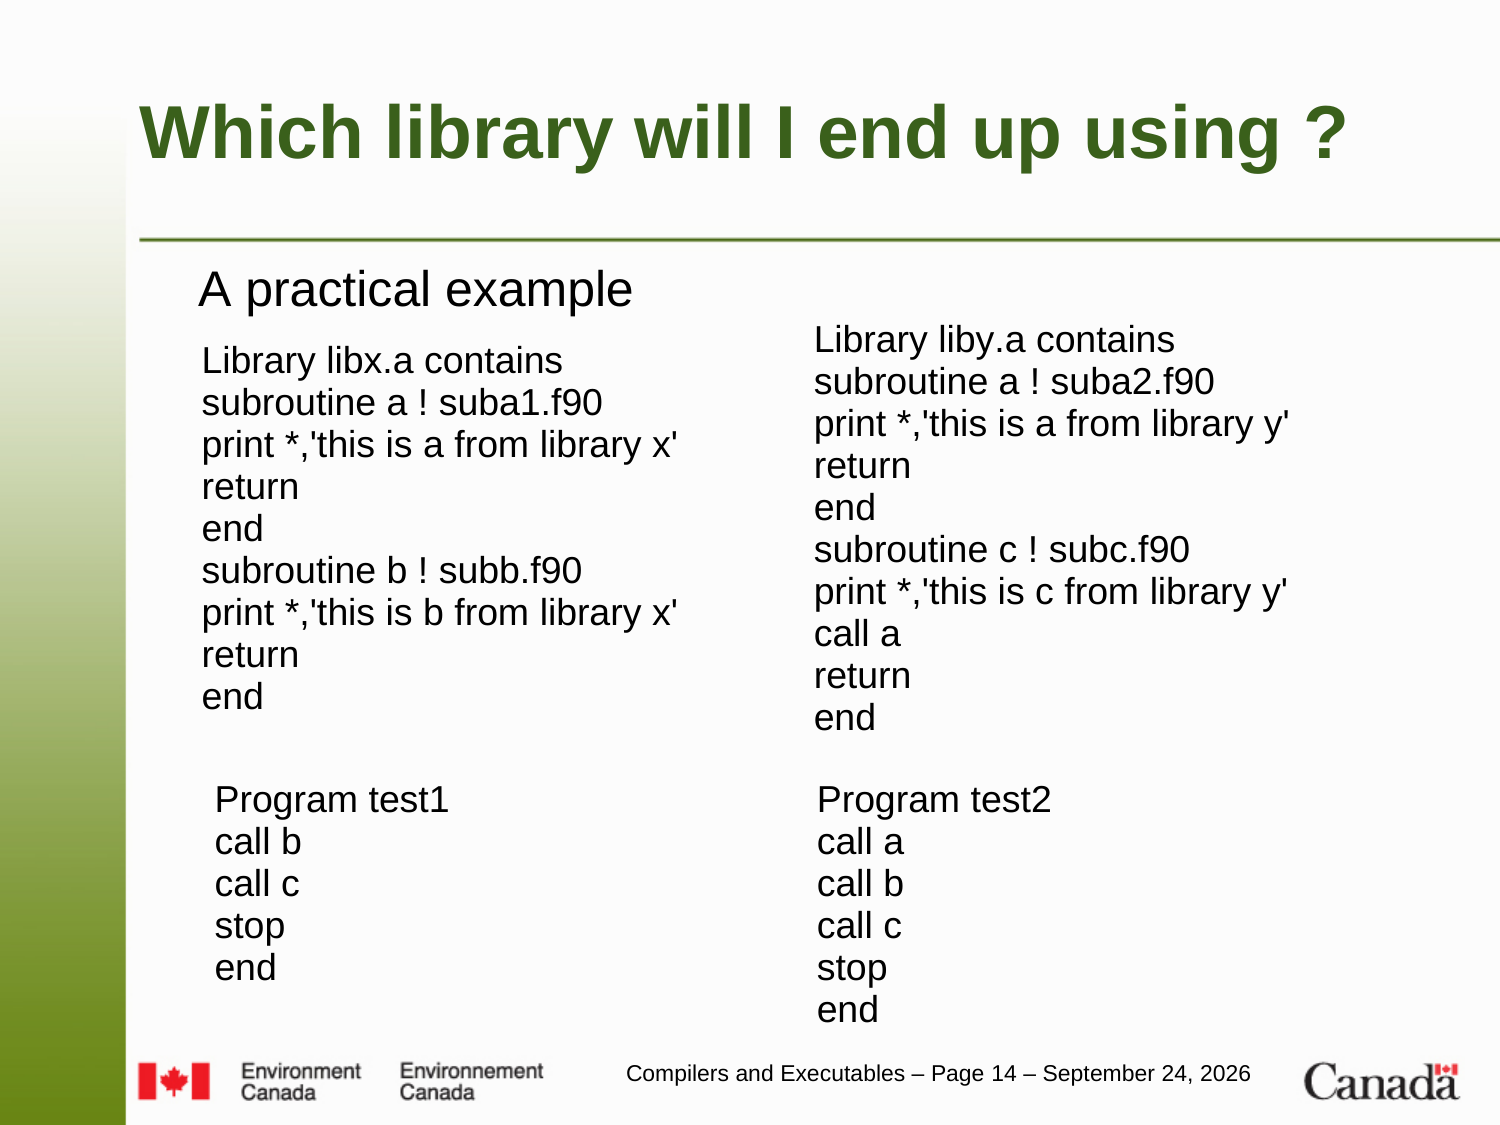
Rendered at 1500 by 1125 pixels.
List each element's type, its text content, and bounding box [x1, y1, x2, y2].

text_box Library libx.a contains subroutine a ! suba1.f90 print *,'this is a from library x' return end subroutine b ! subb.f90 print *,'this is b from library x' return end [186, 332, 693, 726]
list A practical example [136, 253, 1474, 325]
text_box Program test1 call b call c stop end [199, 771, 465, 997]
picture [0, 0, 1500, 1125]
title Which library will I end up using ? [125, 45, 1463, 221]
text_box Library liby.a contains subroutine a ! suba2.f90 print *,'this is a from library y' return end subroutine c ! subc.f90 print *,'this is c from library y' call a return end [798, 311, 1305, 747]
text_box Program test2 call a call b call c stop end [802, 771, 1068, 1039]
